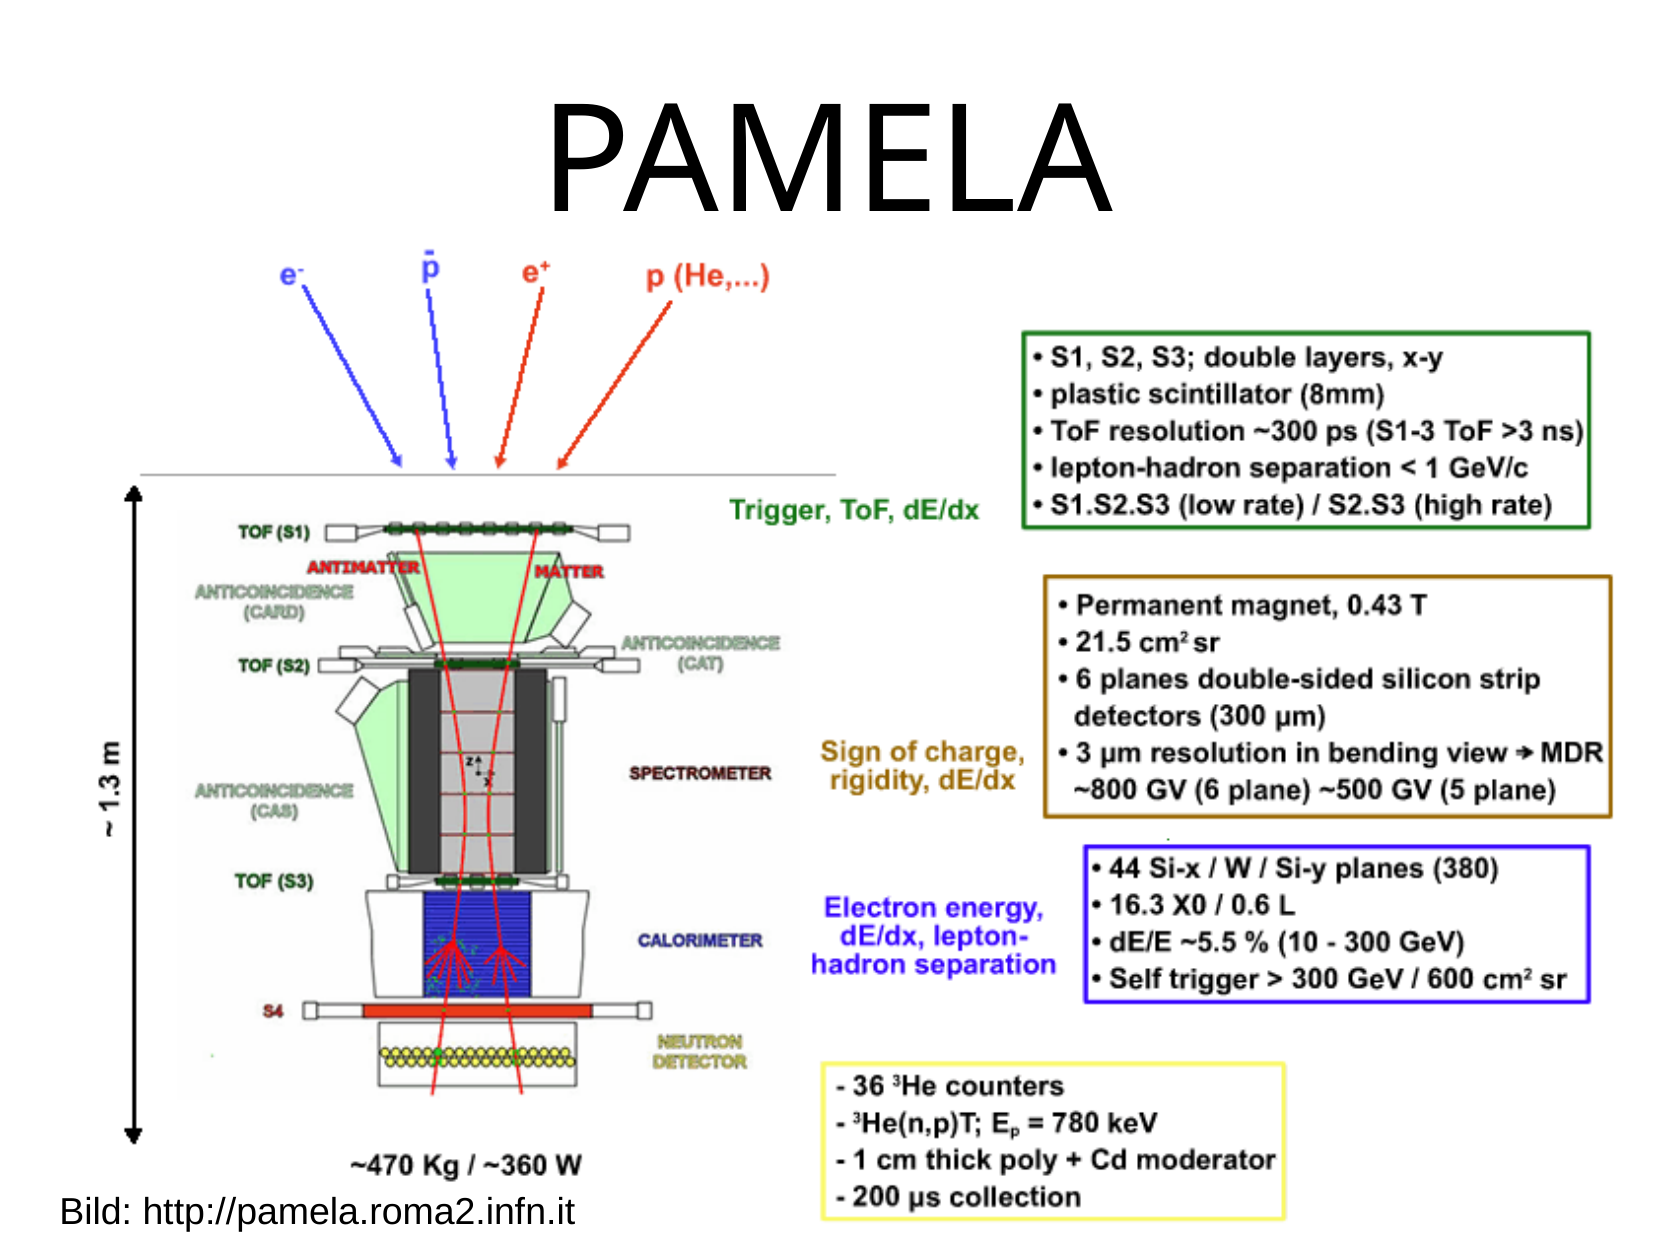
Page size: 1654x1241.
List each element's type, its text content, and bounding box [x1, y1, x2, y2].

picture [48, 234, 1625, 1241]
text_box Bild: http://pamela.roma2.infn.it [44, 1183, 591, 1241]
title PAMELA [82, 49, 1571, 234]
